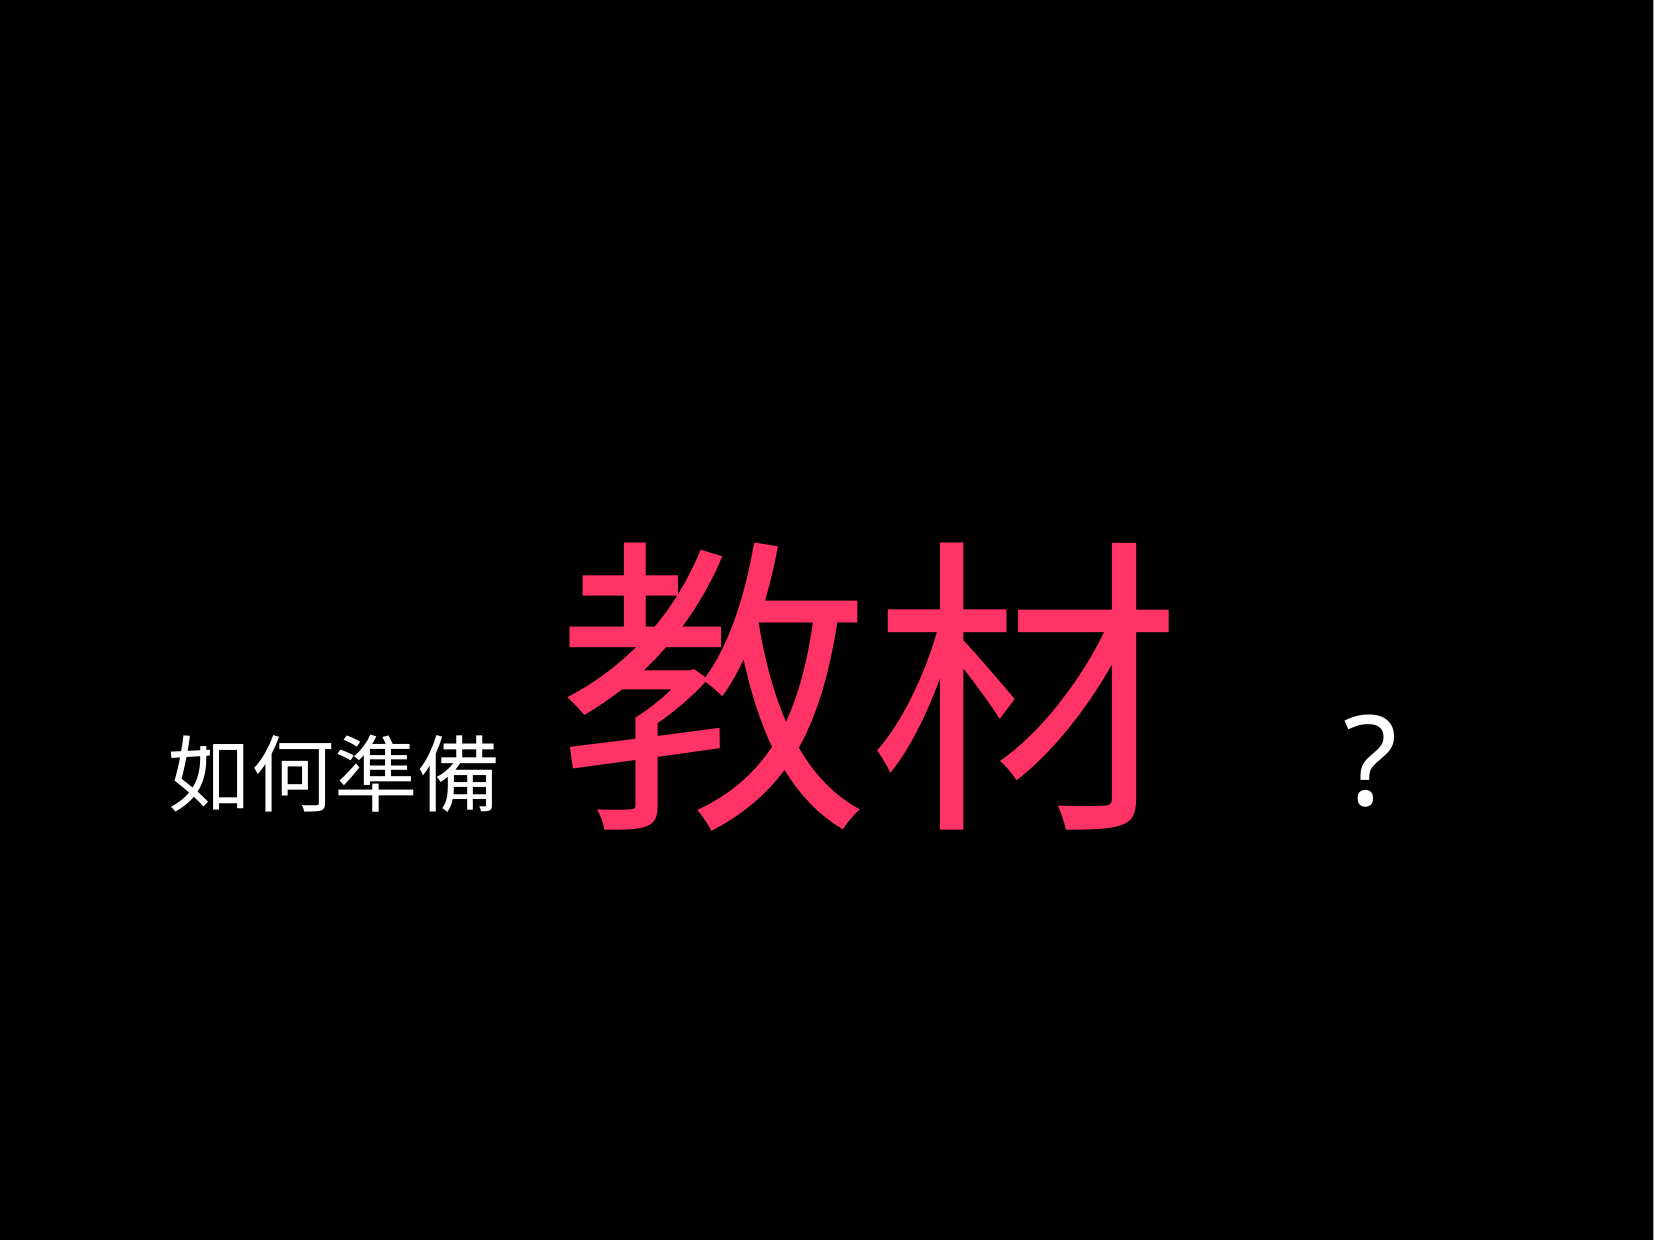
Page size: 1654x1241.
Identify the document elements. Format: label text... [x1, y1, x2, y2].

text_box 如何準備 教材 ? [153, 435, 1548, 763]
